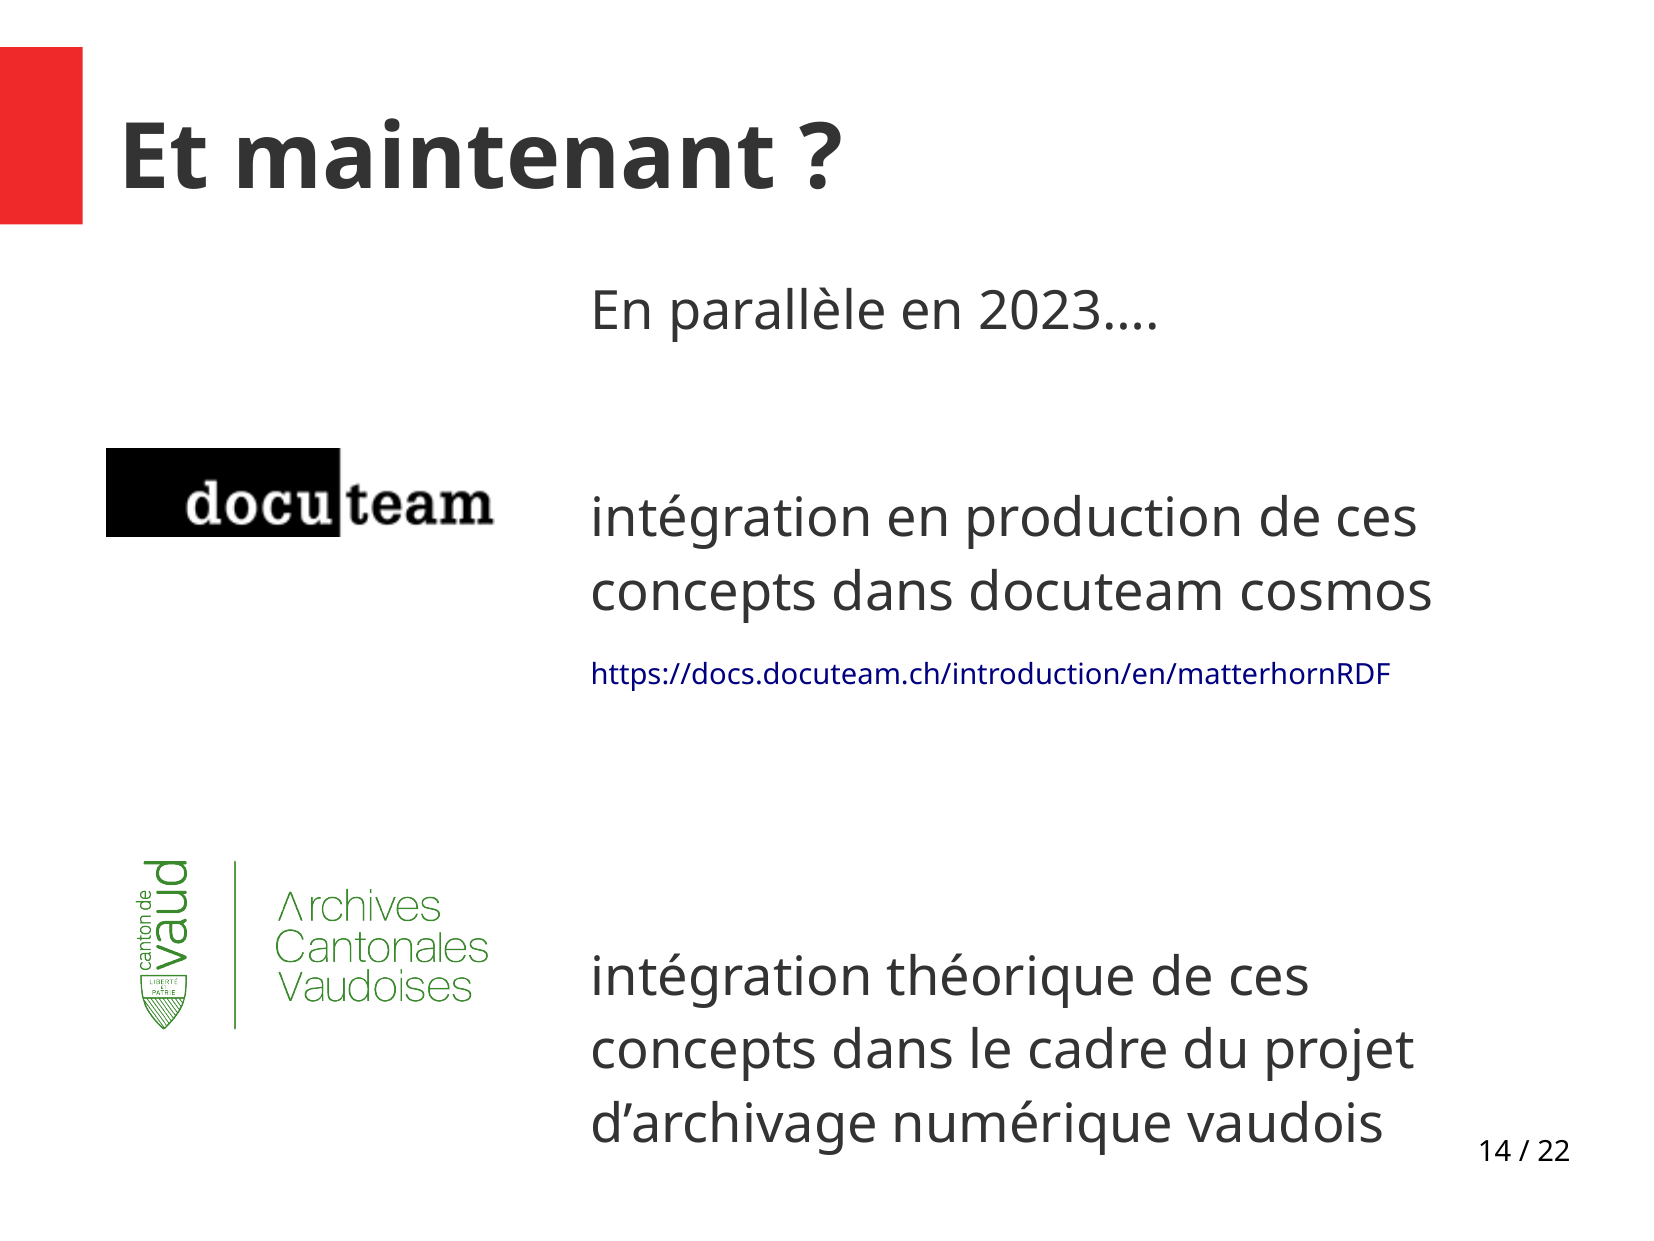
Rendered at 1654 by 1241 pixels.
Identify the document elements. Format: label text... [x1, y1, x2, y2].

picture [106, 448, 497, 537]
title Et maintenant ? [118, 49, 1571, 257]
picture [105, 826, 520, 1063]
list En parallèle en 2023…. intégration en production de ces concepts dans docuteam cosmos https://docs.docuteam.ch/introduction/en/matterhornRDF intégration théorique de ces concepts dans le cadre du projet d’archivage numérique vaudois [519, 271, 1512, 991]
